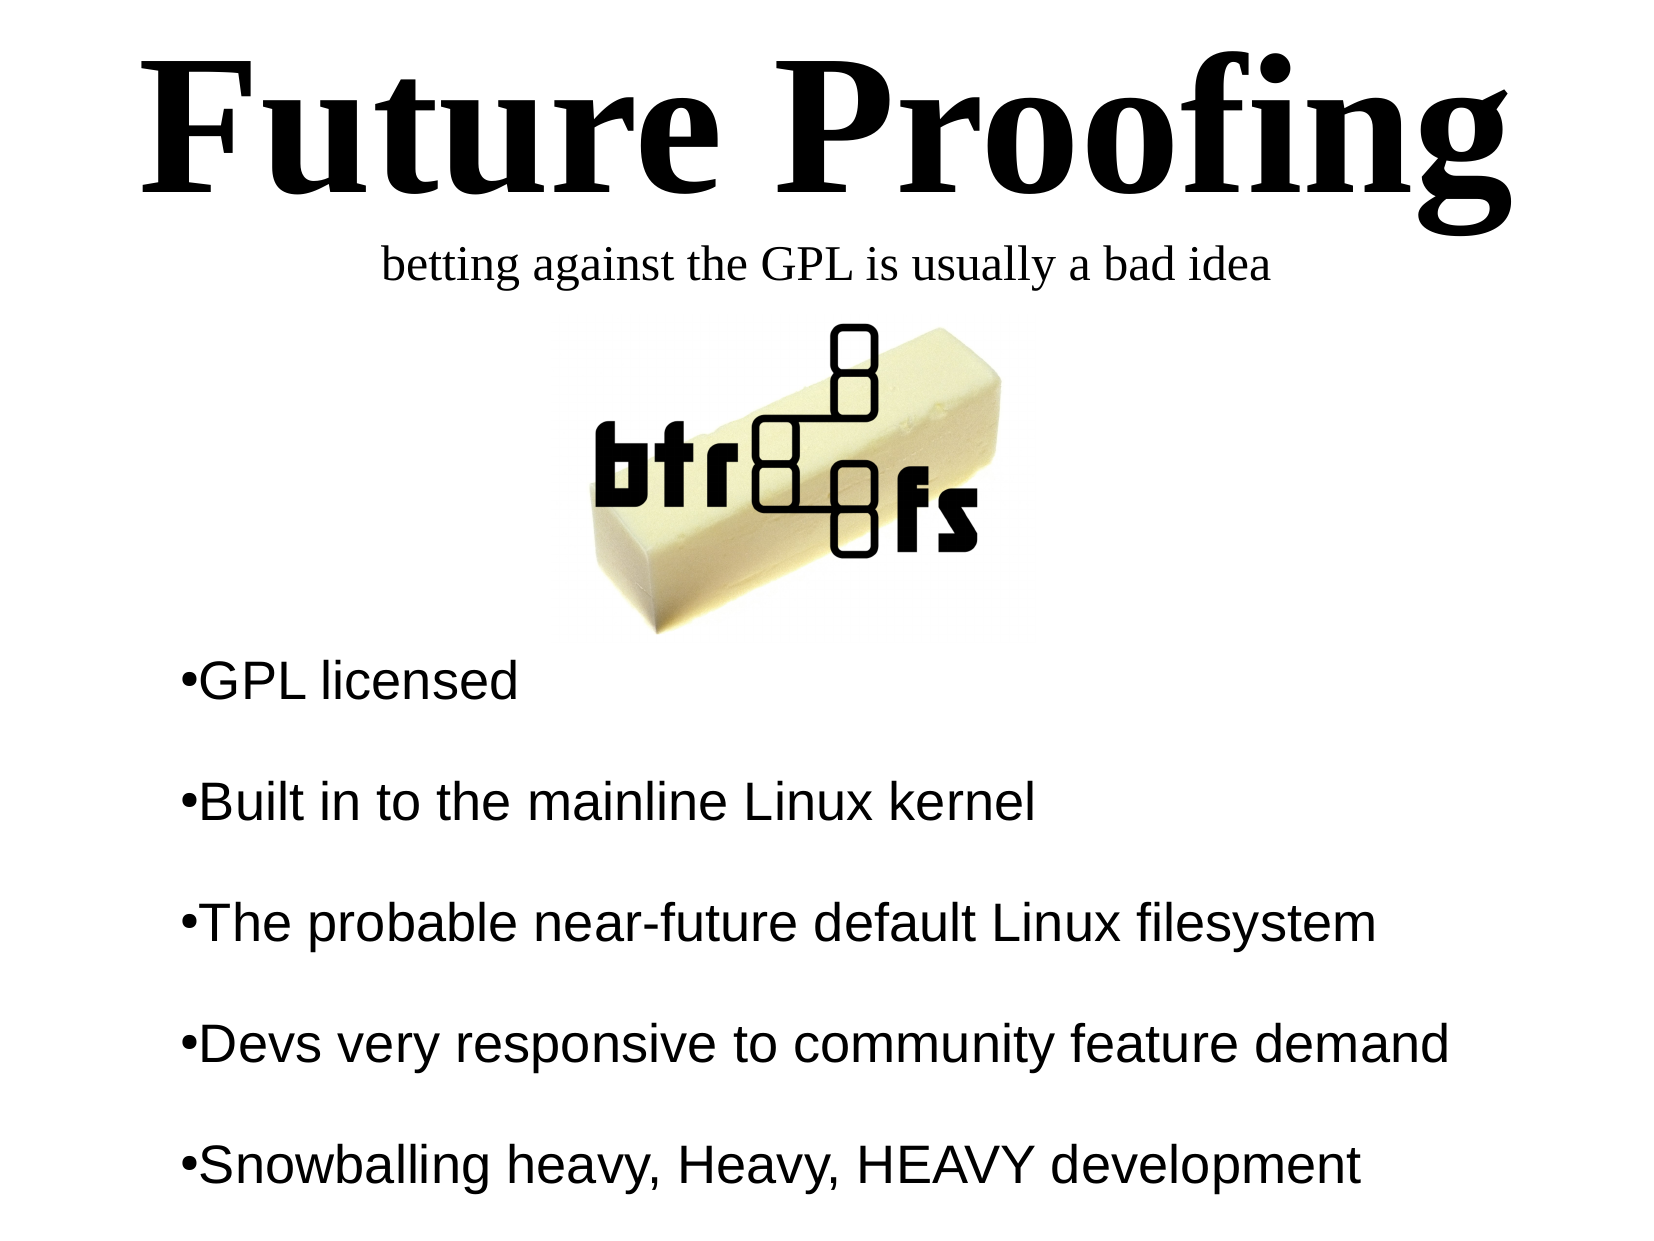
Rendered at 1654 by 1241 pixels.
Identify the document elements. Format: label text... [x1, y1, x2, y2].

title Future Proofing betting against the GPL is usually a bad idea [0, 14, 1654, 292]
picture [551, 314, 1036, 643]
table_header GPL licensed Built in to the mainline Linux kernel The probable near-future default Linux filesystem Devs very responsive to community feature demand Snowballing heavy, Heavy, HEAVY development [165, 643, 1635, 1230]
